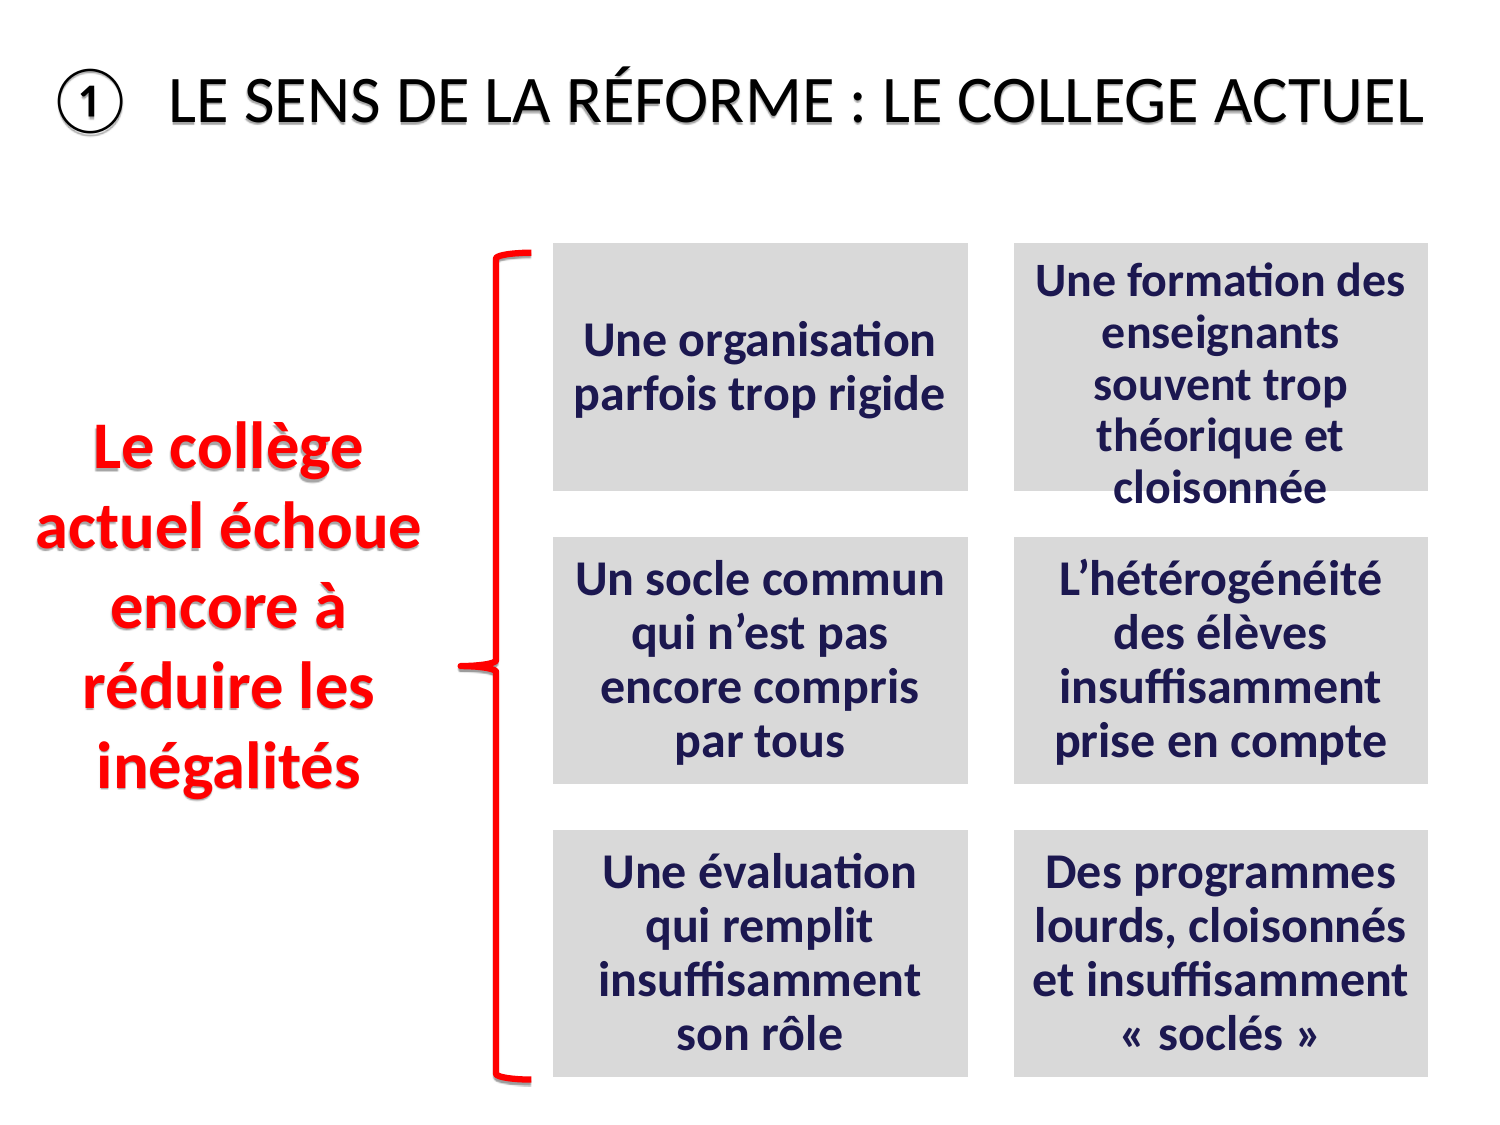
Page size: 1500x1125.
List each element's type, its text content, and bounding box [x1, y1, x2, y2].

text_box L’hétérogénéité des élèves insuffisamment prise en compte [1011, 534, 1431, 786]
text_box [1153, 493, 1163, 499]
title LE SENS DE LA RÉFORME : LE COLLEGE ACTUEL [29, 19, 1457, 173]
text_box Le collège actuel échoue encore à réduire les inégalités [0, 373, 463, 799]
text_box [1210, 493, 1220, 499]
text_box Une organisation parfois trop rigide [550, 241, 970, 493]
text_box [477, 671, 498, 1080]
text_box Des programmes lourds, cloisonnés et insuffisamment « soclés » [1011, 827, 1431, 1080]
text_box Une évaluation qui remplit insuffisamment son rôle [550, 827, 970, 1080]
text_box [477, 241, 1500, 1080]
text_box Une formation des enseignants souvent trop théorique et cloisonnée [1011, 241, 1431, 493]
text_box Un socle commun qui n’est pas encore compris par tous [550, 534, 970, 786]
